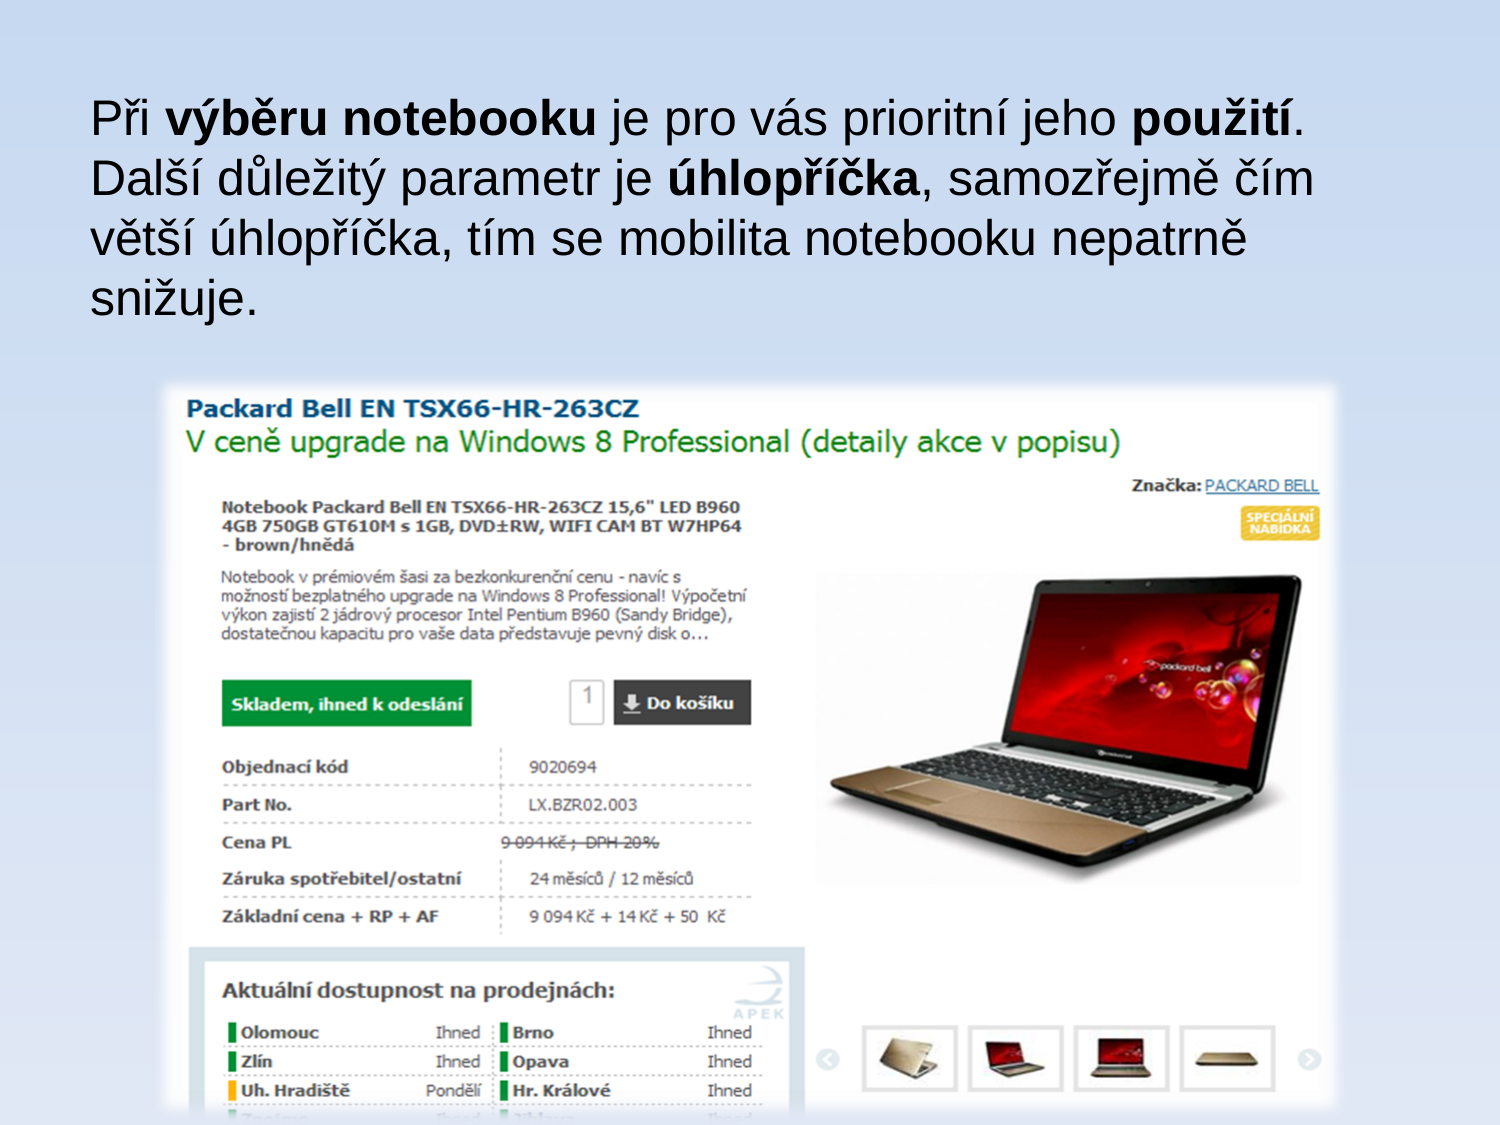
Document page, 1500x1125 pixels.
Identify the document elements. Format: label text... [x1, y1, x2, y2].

picture [147, 374, 1353, 1125]
list Při výběru notebooku je pro vás prioritní jeho použití. Další důležitý parametr je úhlopříčka, samozřejmě čím větší úhlopříčka, tím se mobilita notebooku nepatrně snižuje. [75, 78, 1426, 374]
